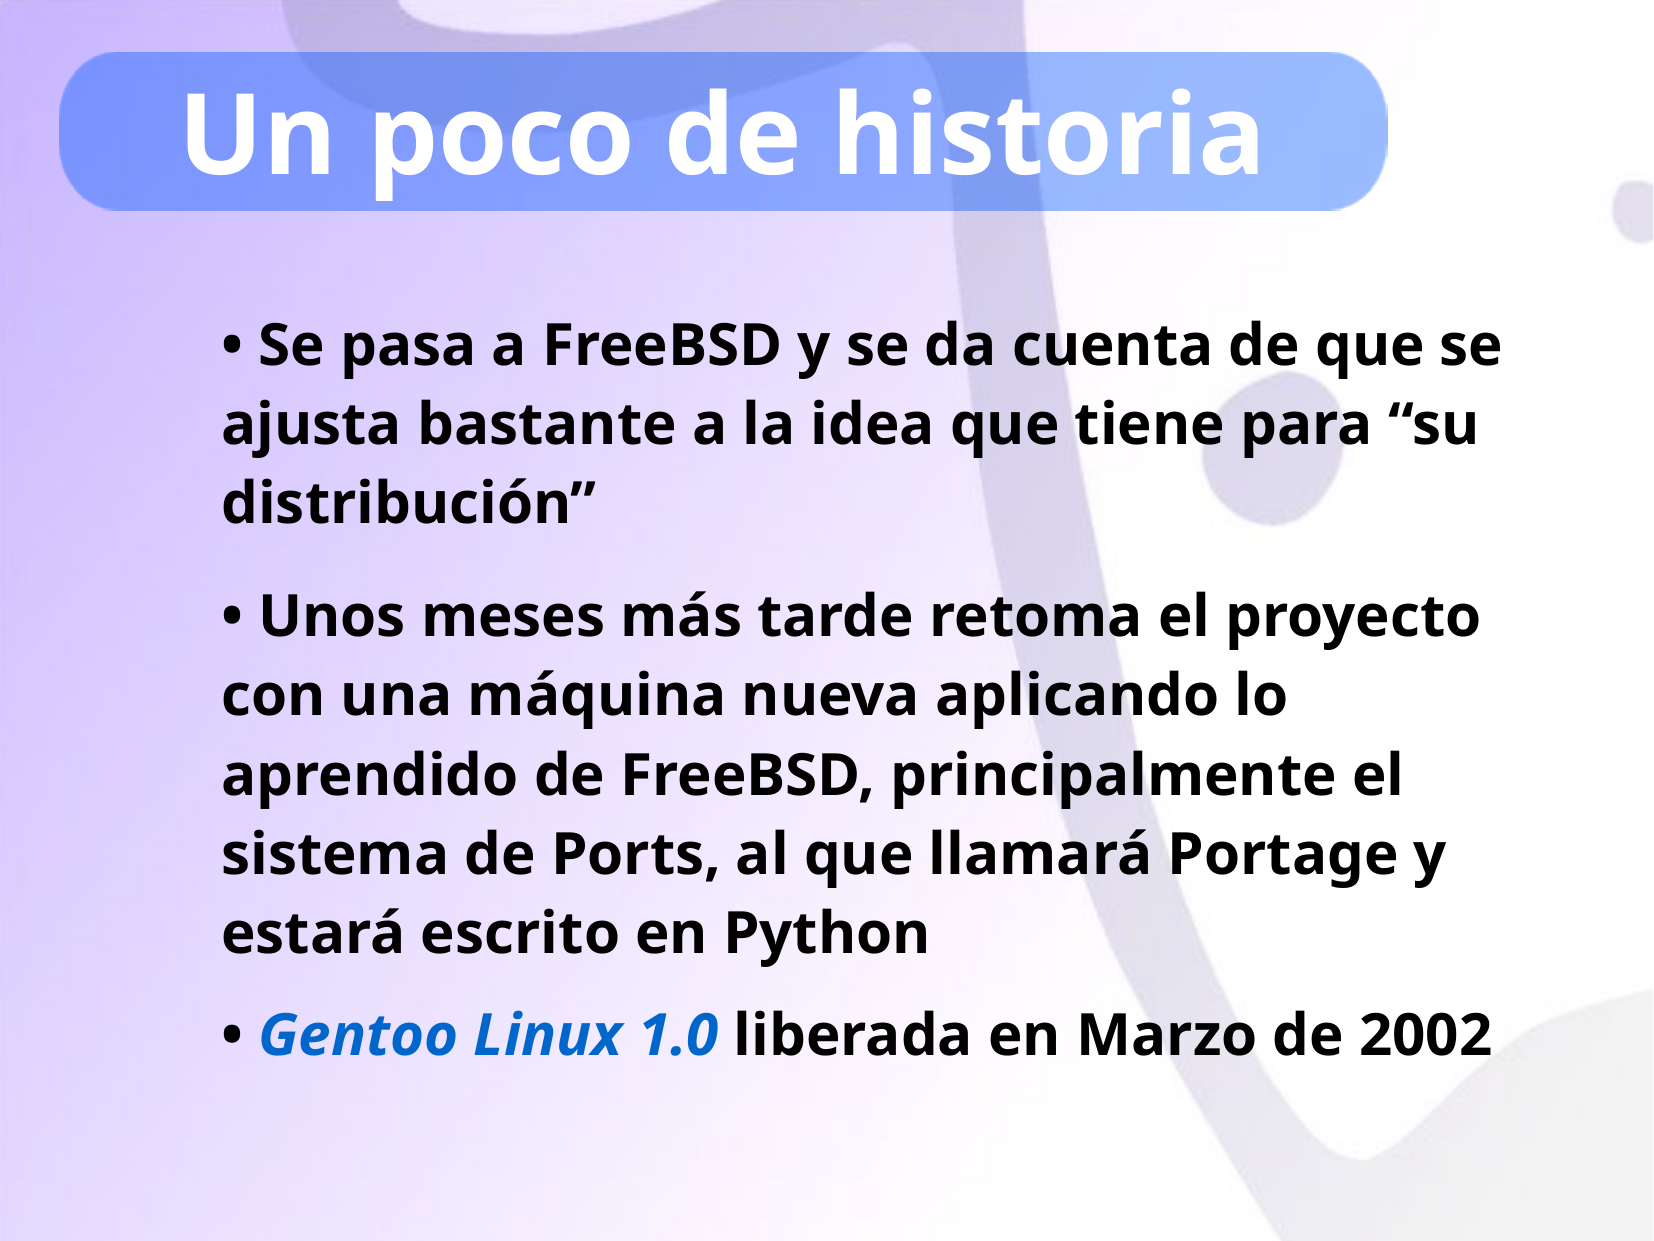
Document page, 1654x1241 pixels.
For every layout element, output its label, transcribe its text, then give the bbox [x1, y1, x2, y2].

picture [0, 0, 1654, 1241]
text_box • Se pasa a FreeBSD y se da cuenta de que se ajusta bastante a la idea que tiene para “su distribución” [206, 295, 1536, 539]
text_box • Unos meses más tarde retoma el proyecto con una máquina nueva aplicando lo aprendido de FreeBSD, principalmente el sistema de Ports, al que llamará Portage y estará escrito en Python [206, 566, 1536, 962]
text_box • Gentoo Linux 1.0 liberada en Marzo de 2002 [206, 986, 1536, 1078]
